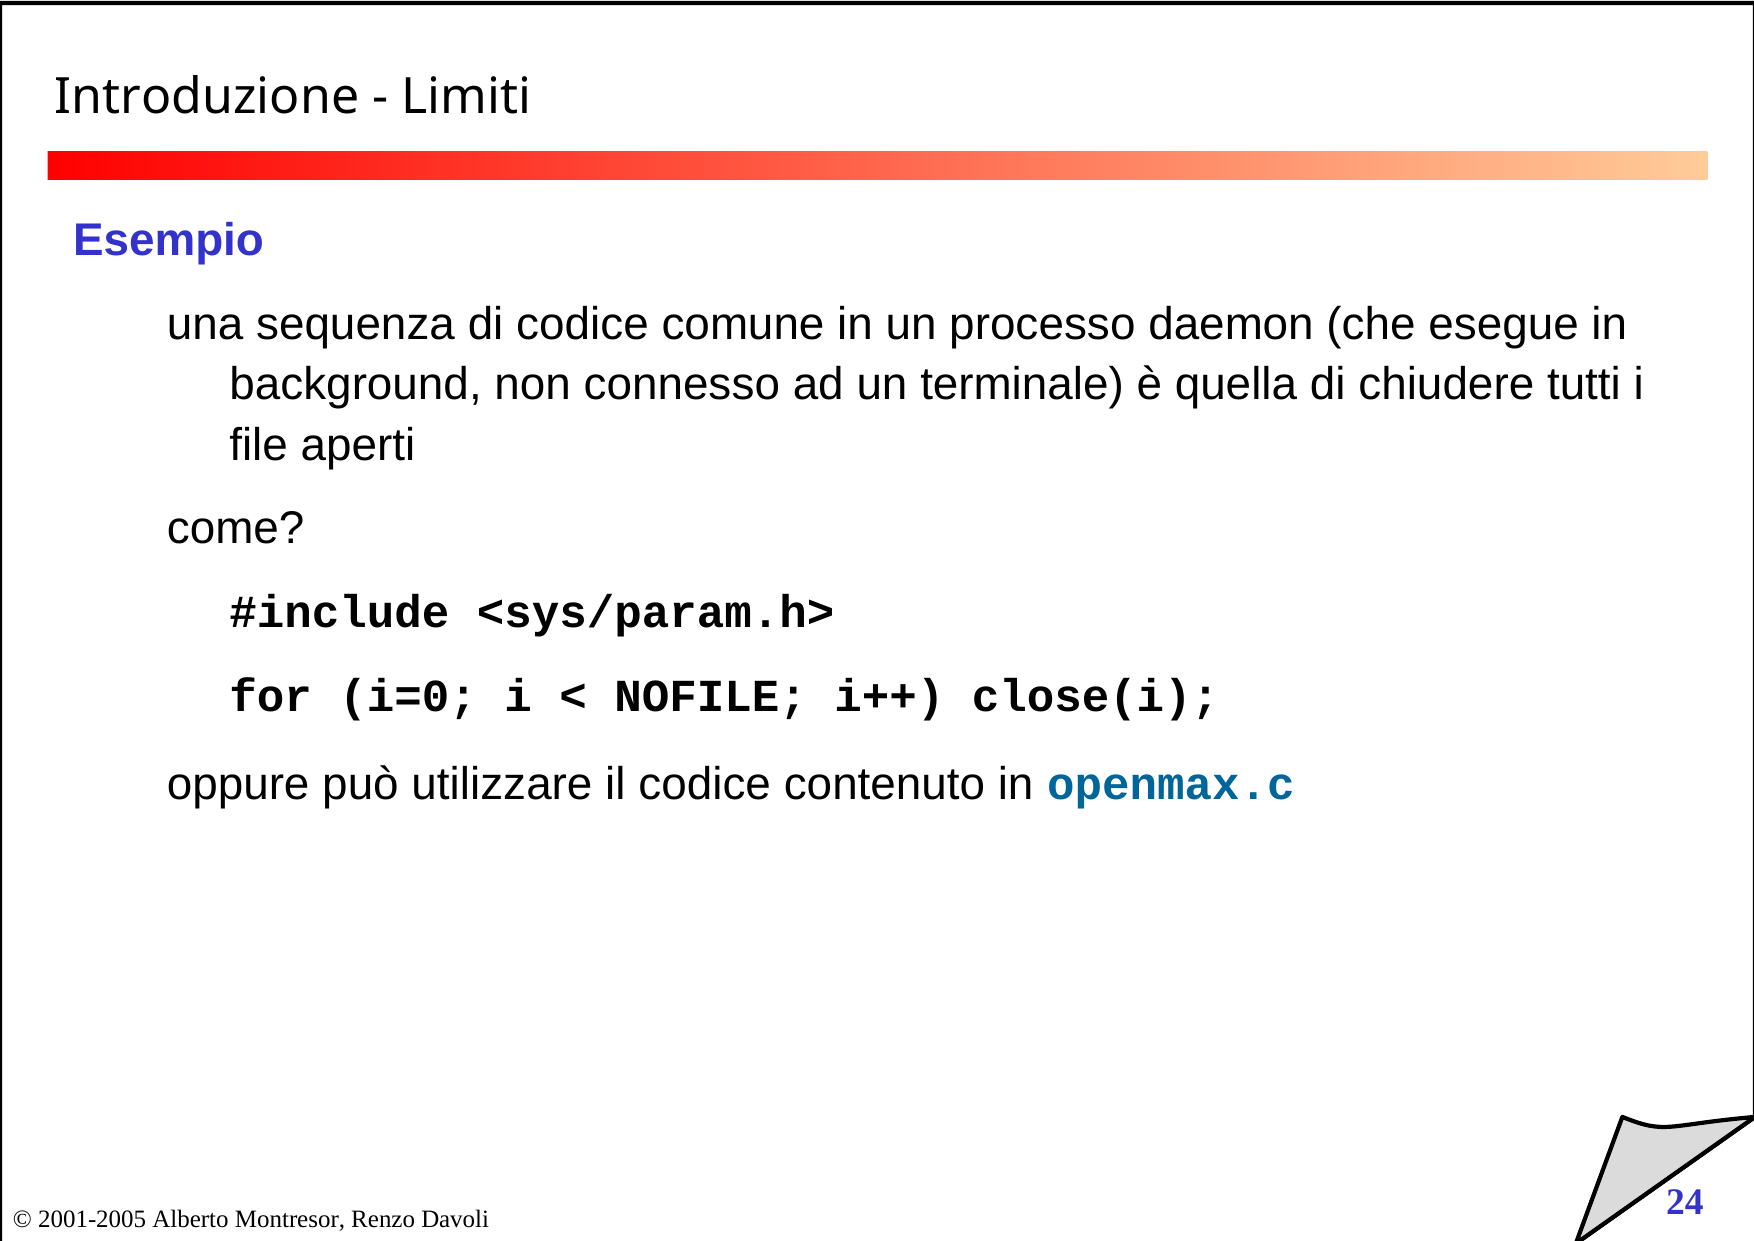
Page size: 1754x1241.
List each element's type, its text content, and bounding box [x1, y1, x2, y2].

title Introduzione - Limiti [40, 49, 1714, 144]
list Esempio una sequenza di codice comune in un processo daemon (che esegue in background, non connesso ad un terminale) è quella di chiudere tutti i file aperti come? #include <sys/param.h> for (i=0; i < NOFILE; i++) close(i); oppure può utilizzare il codice contenuto in openmax.c [58, 206, 1696, 883]
